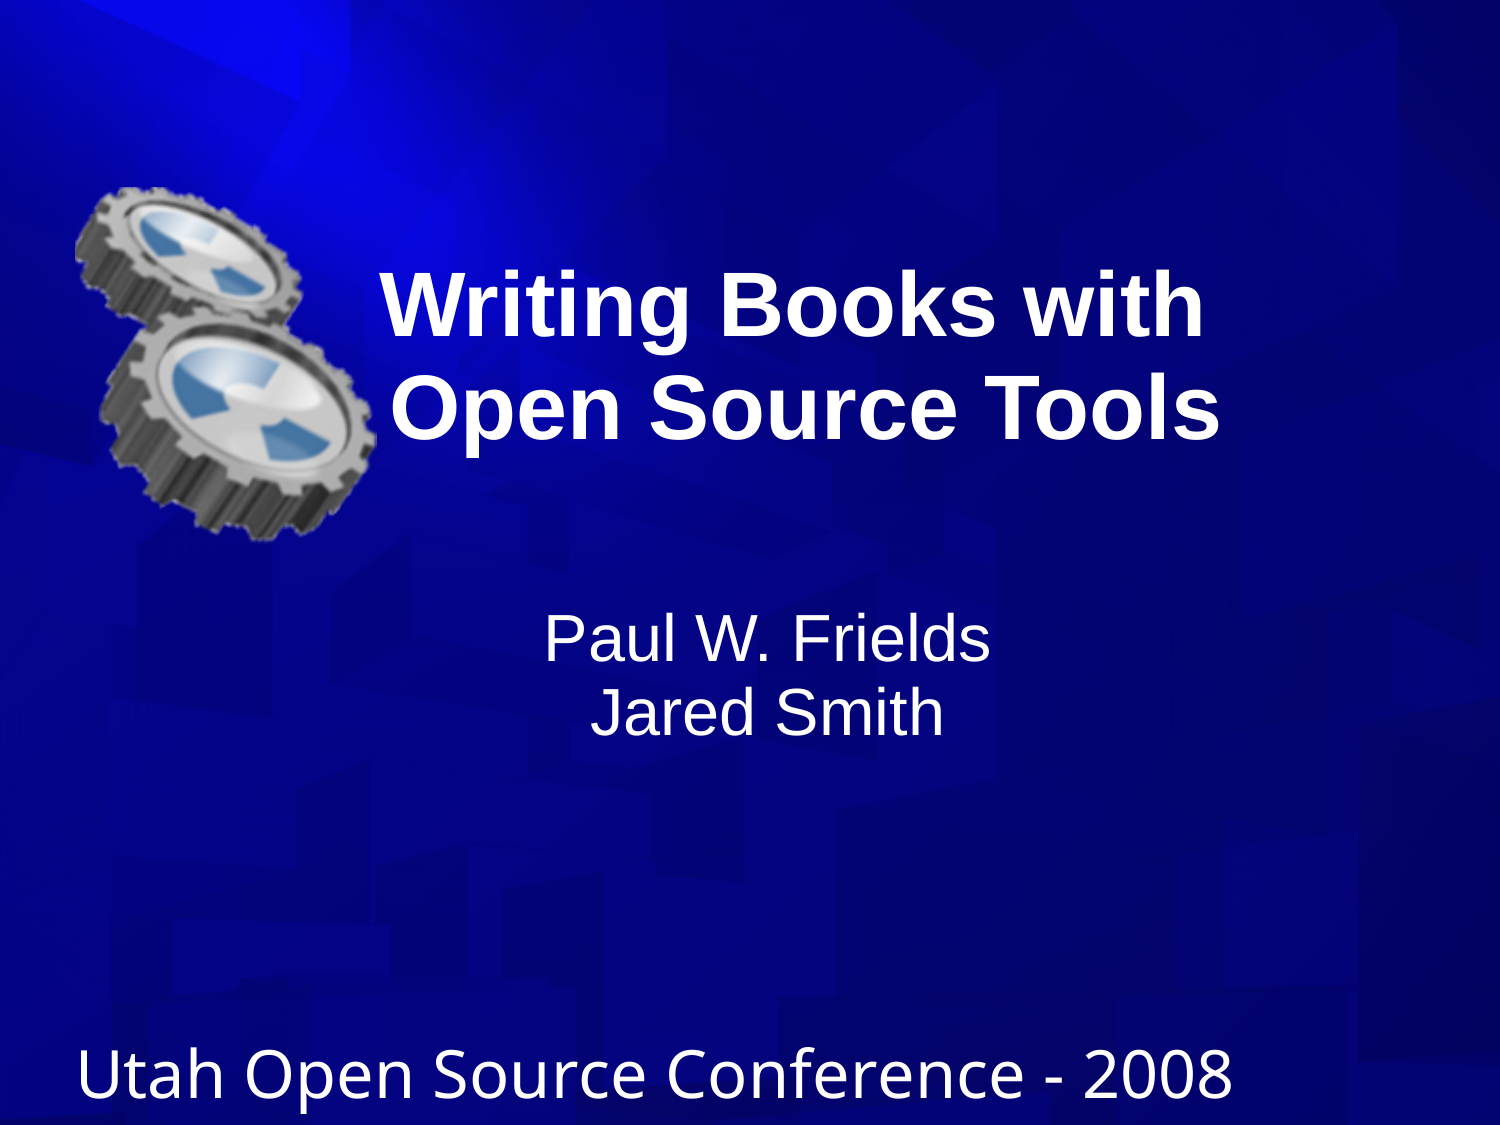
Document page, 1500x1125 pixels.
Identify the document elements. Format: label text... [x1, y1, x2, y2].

title Writing Books with Open Source Tools [300, 224, 1313, 488]
picture [0, 0, 1500, 1125]
subtitle Paul W. Frields Jared Smith [225, 570, 1276, 781]
